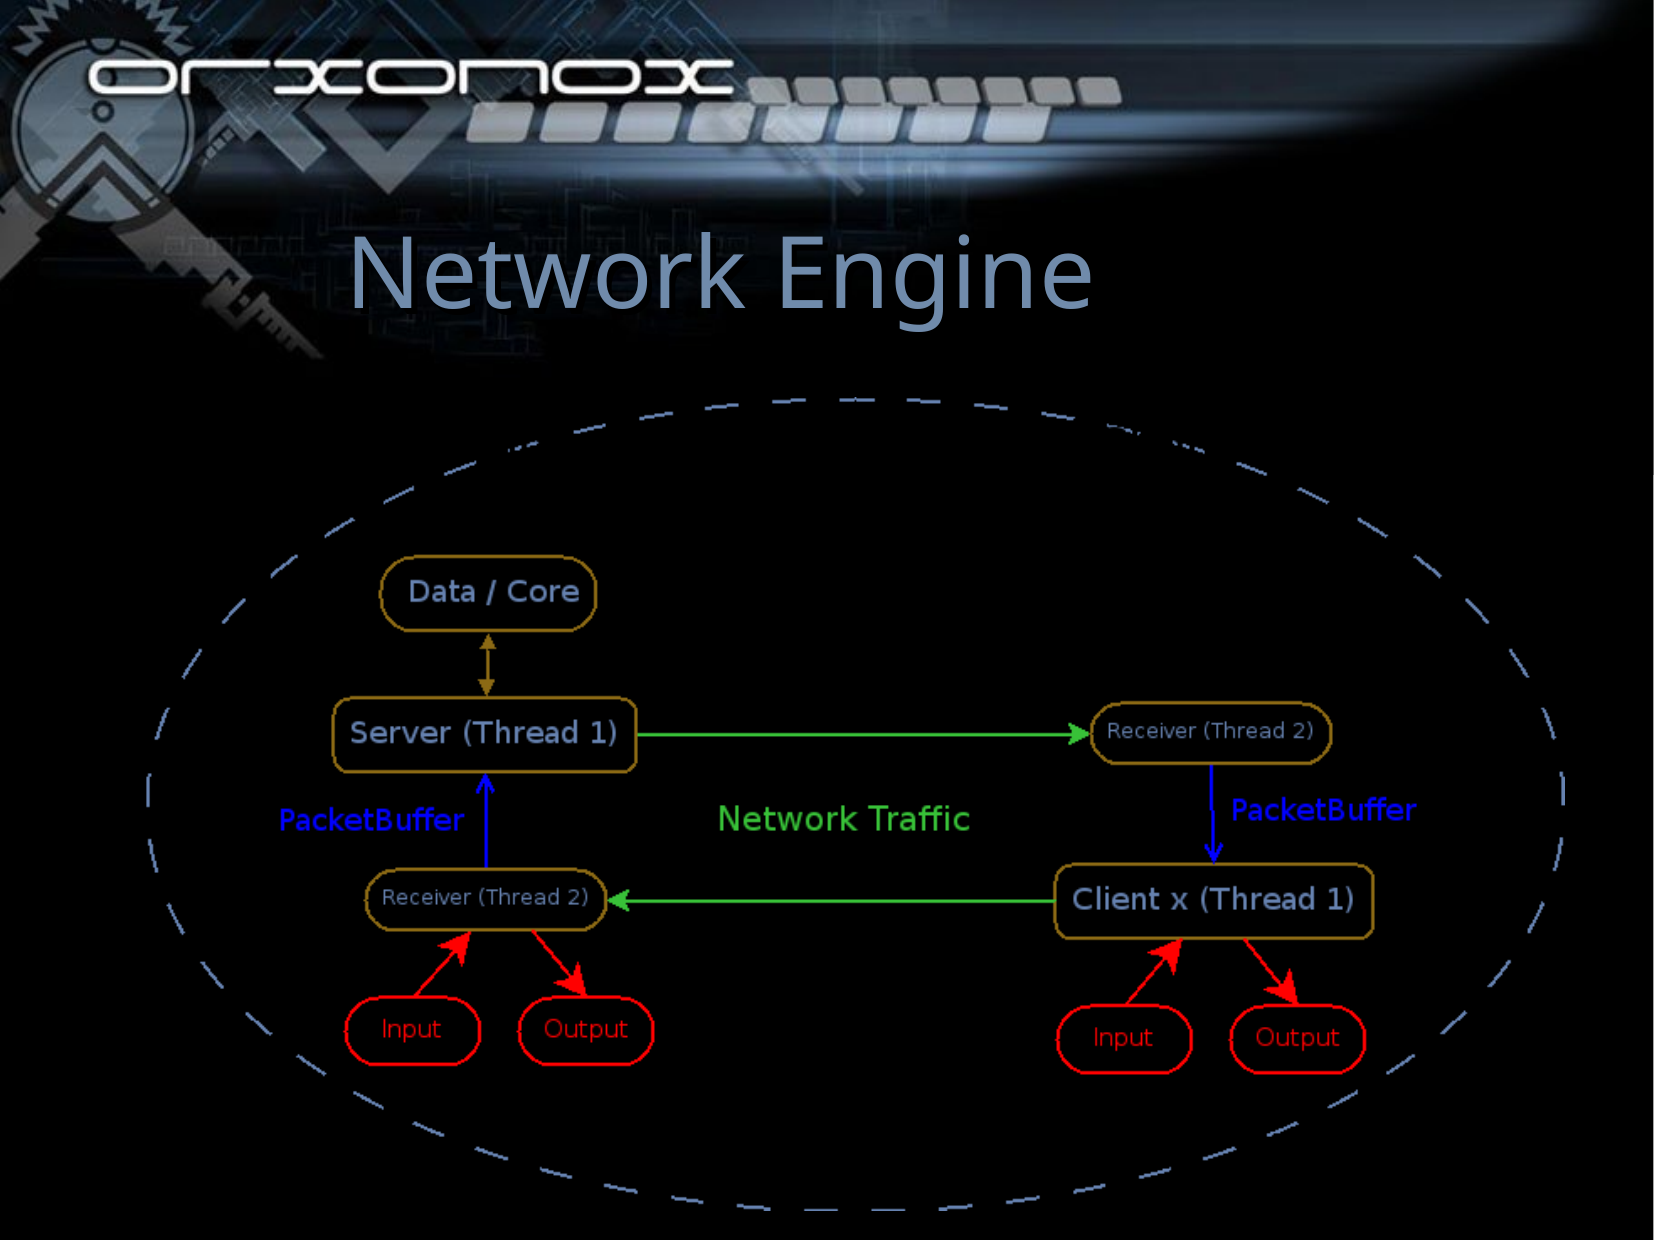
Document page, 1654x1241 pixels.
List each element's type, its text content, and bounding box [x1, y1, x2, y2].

text_box Network Engine [330, 194, 1306, 322]
picture [0, 0, 1654, 1211]
